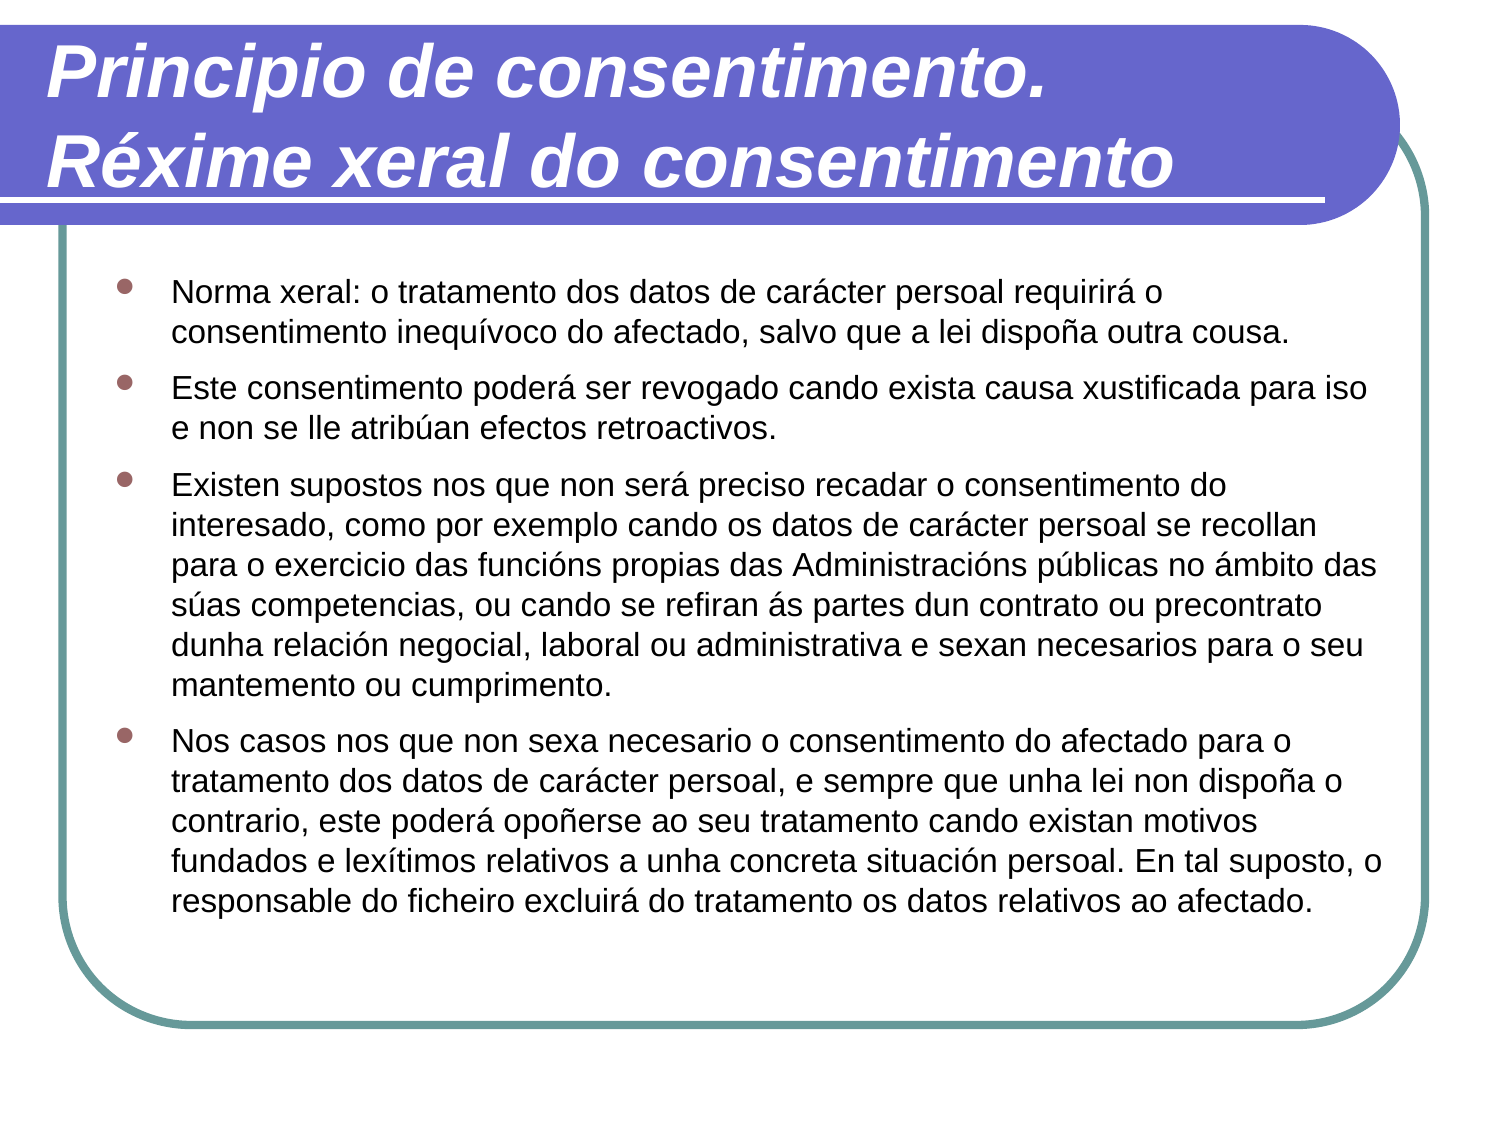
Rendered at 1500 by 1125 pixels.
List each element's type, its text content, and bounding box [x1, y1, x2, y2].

list Norma xeral: o tratamento dos datos de carácter persoal requirirá o consentimento inequívoco do afectado, salvo que a lei dispoña outra cousa. Este consentimento poderá ser revogado cando exista causa xustificada para iso e non se lle atribúan efectos retroactivos. Existen supostos nos que non será preciso recadar o consentimento do interesado, como por exemplo cando os datos de carácter persoal se recollan para o exercicio das funcións propias das Administracións públicas no ámbito das súas competencias, ou cando se refiran ás partes dun contrato ou precontrato dunha relación negocial, laboral ou administrativa e sexan necesarios para o seu mantemento ou cumprimento. Nos casos nos que non sexa necesario o consentimento do afectado para o tratamento dos datos de carácter persoal, e sempre que unha lei non dispoña o contrario, este poderá opoñerse ao seu tratamento cando existan motivos fundados e lexítimos relativos a unha concreta situación persoal. En tal suposto, o responsable do ficheiro excluirá do tratamento os datos relativos ao afectado. [99, 262, 1401, 988]
title Principio de consentimento. Réxime xeral do consentimento [31, 0, 1347, 226]
